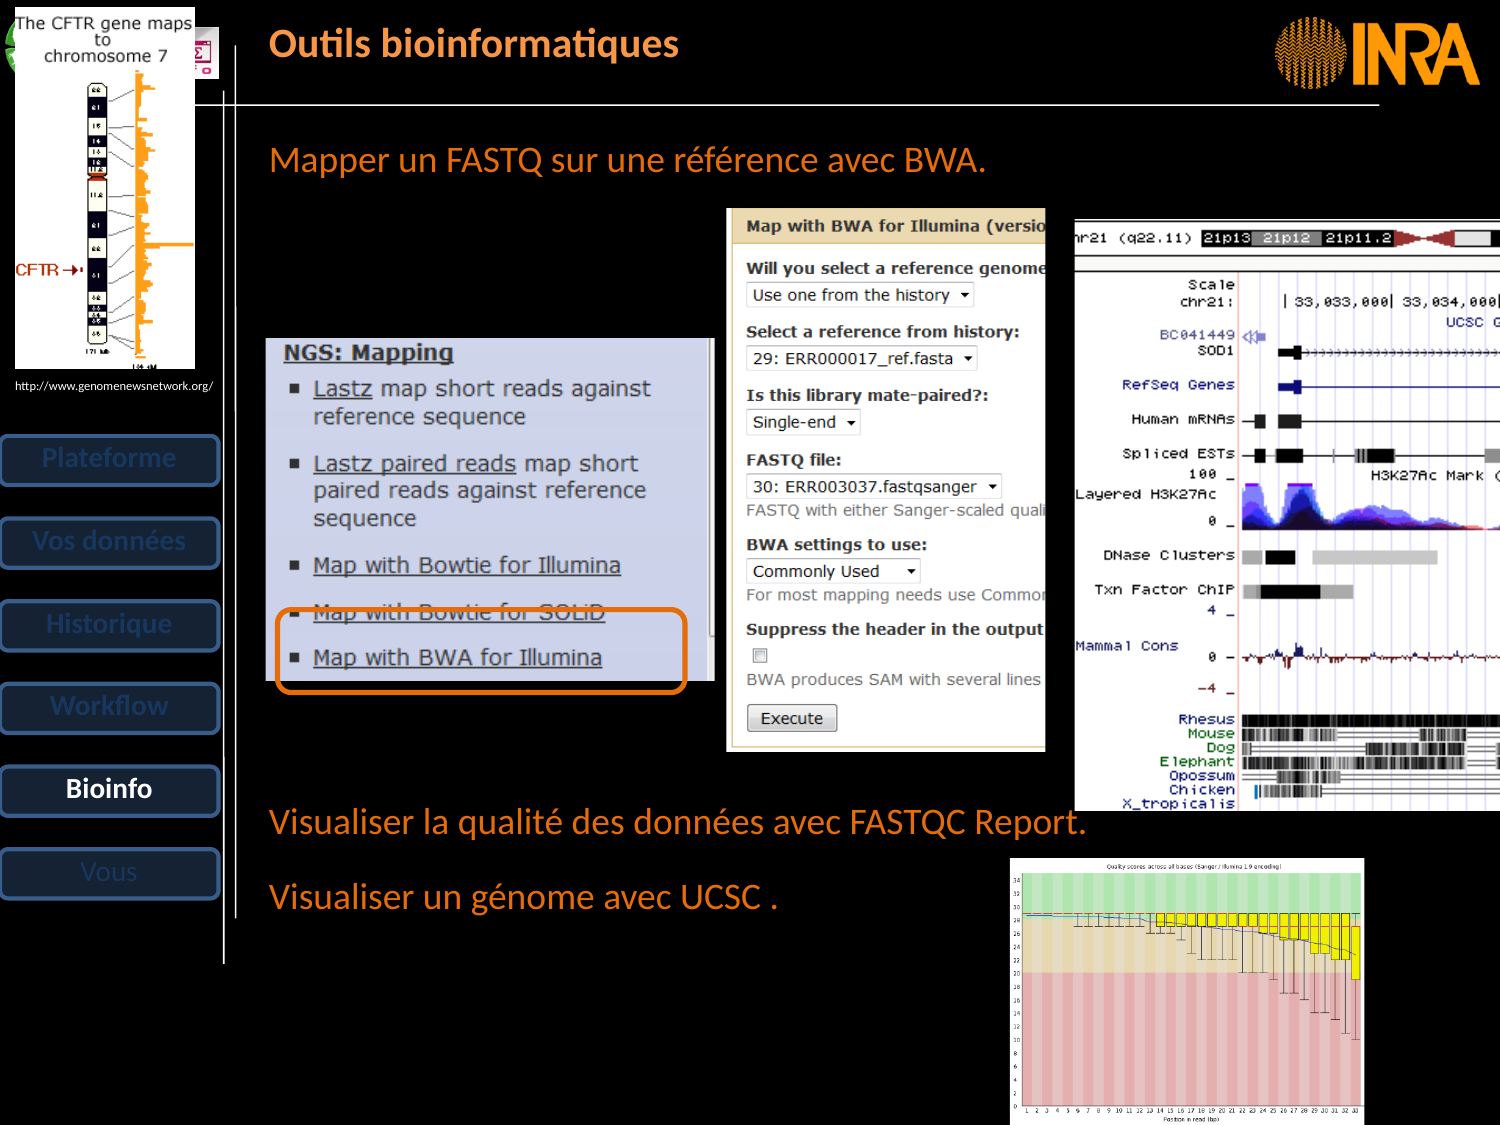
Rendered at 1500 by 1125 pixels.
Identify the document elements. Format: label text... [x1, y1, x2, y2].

text_box http://www.genomenewsnetwork.org/ [0, 373, 242, 401]
picture [1074, 219, 1500, 811]
text_box Outils bioinformatiques [253, 19, 1270, 85]
text_box Plateforme [0, 435, 219, 486]
picture [265, 338, 715, 681]
picture [726, 208, 1046, 752]
text_box Workflow [0, 683, 219, 734]
text_box Vous [0, 849, 219, 899]
text_box Historique [0, 601, 219, 651]
text_box Mapper un FASTQ sur une référence avec BWA. [254, 137, 1500, 190]
text_box Vos données [0, 518, 219, 568]
picture [281, 613, 682, 681]
text_box Bioinfo [0, 766, 219, 816]
picture [1009, 858, 1365, 1125]
text_box Visualiser la qualité des données avec FASTQC Report. Visualiser un génome avec UCSC . [254, 799, 1294, 927]
picture [15, 7, 195, 369]
